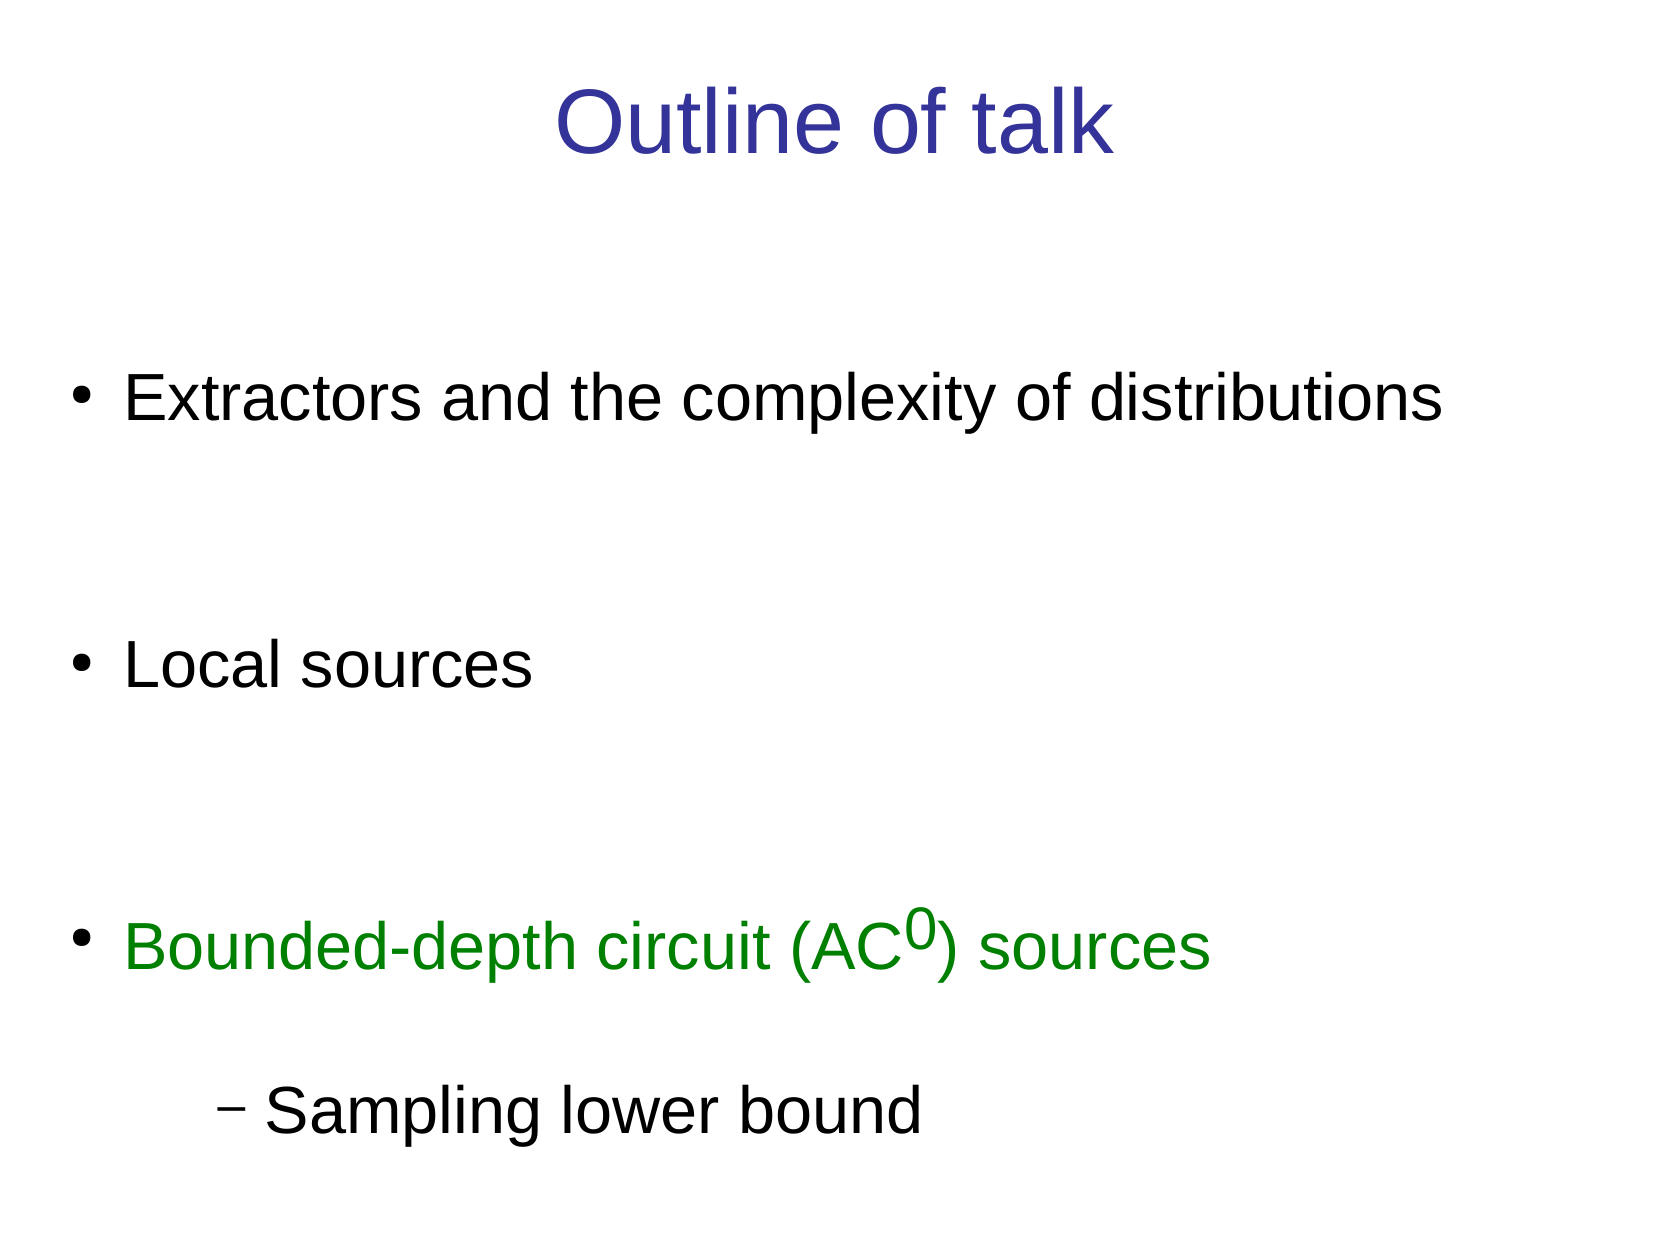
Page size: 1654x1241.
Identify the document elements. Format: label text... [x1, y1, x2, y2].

list Extractors and the complexity of distributions Local sources Bounded-depth circuit (AC0) sources Sampling lower bound [37, 262, 1613, 1201]
title Outline of talk [131, 18, 1538, 226]
